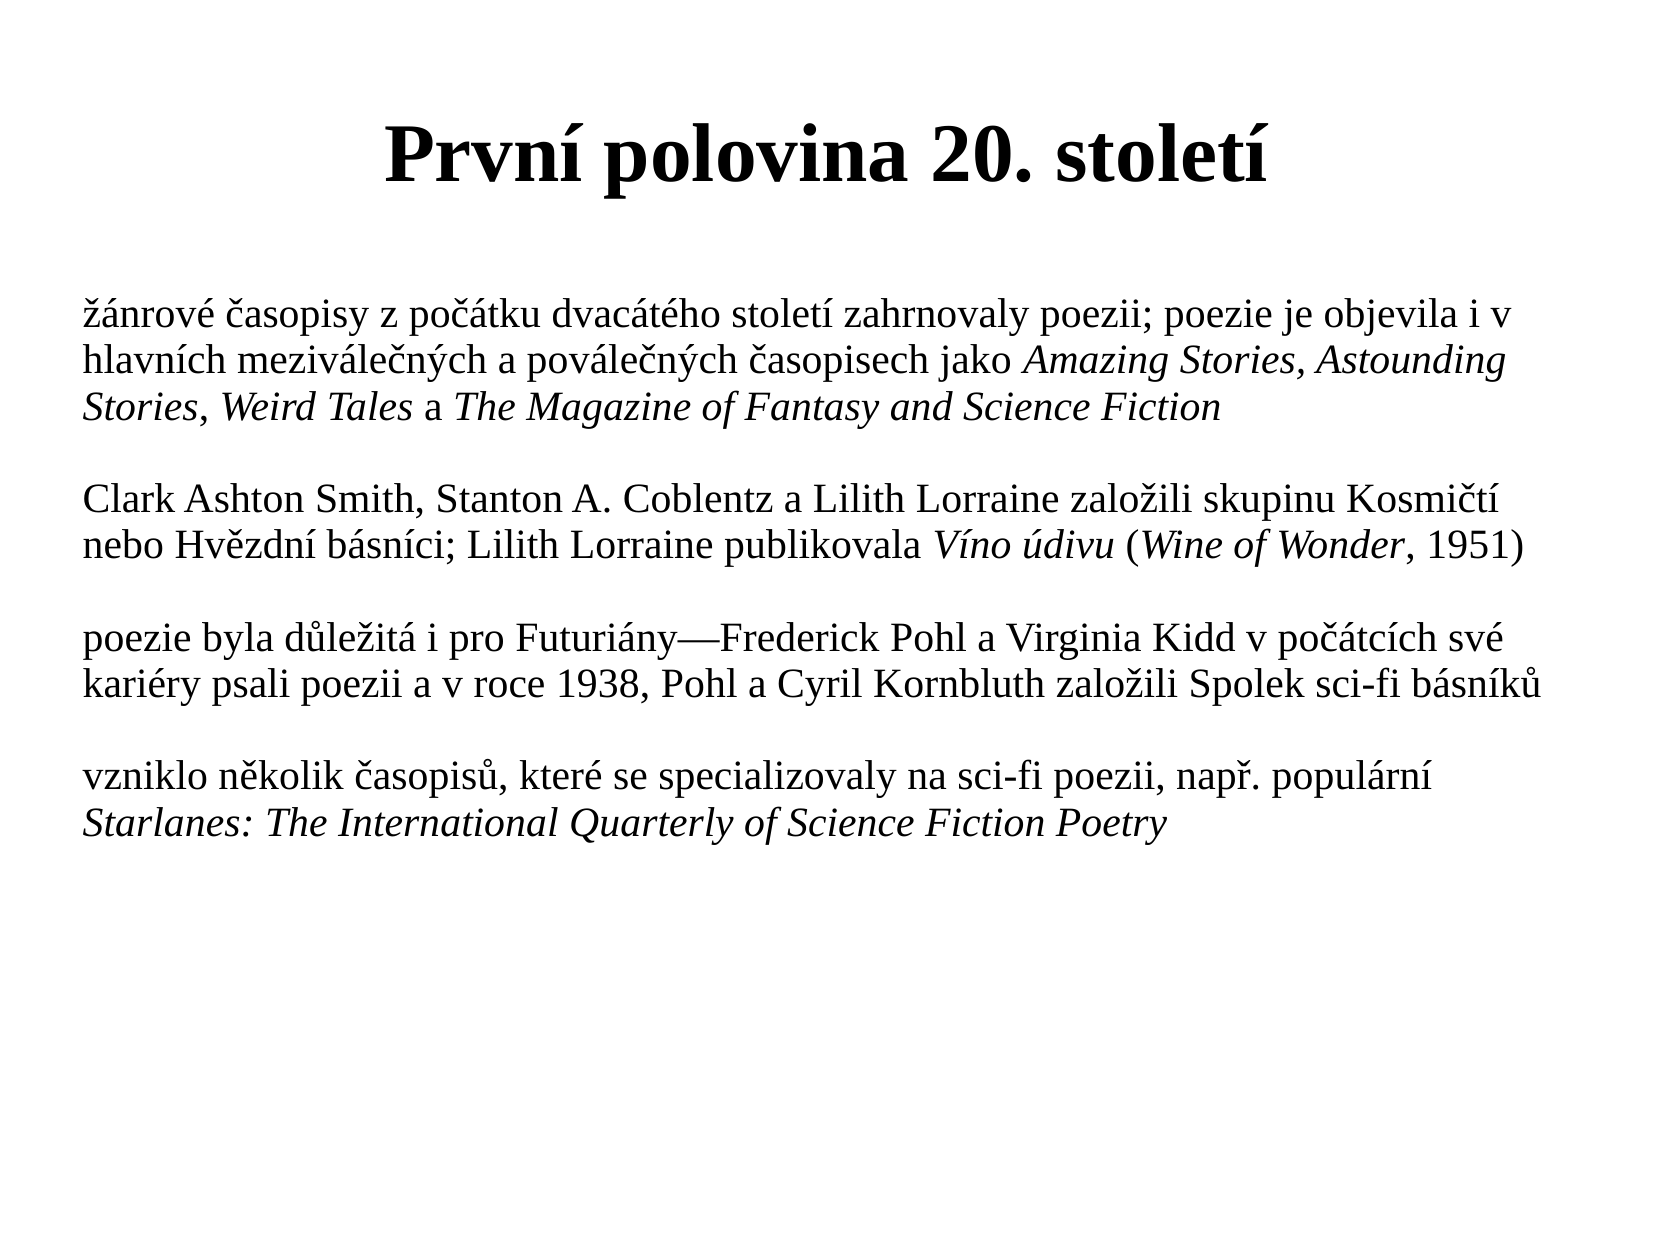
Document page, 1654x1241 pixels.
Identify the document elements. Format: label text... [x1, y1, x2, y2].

title První polovina 20. století [82, 49, 1571, 257]
list žánrové časopisy z počátku dvacátého století zahrnovaly poezii; poezie je objevila i v hlavních meziválečných a poválečných časopisech jako Amazing Stories, Astounding Stories, Weird Tales a The Magazine of Fantasy and Science Fiction Clark Ashton Smith, Stanton A. Coblentz a Lilith Lorraine založili skupinu Kosmičtí nebo Hvězdní básníci; Lilith Lorraine publikovala Víno údivu (Wine of Wonder, 1951) poezie byla důležitá i pro Futuriány—Frederick Pohl a Virginia Kidd v počátcích své kariéry psali poezii a v roce 1938, Pohl a Cyril Kornbluth založili Spolek sci-fi básníků vzniklo několik časopisů, které se specializovaly na sci-fi poezii, např. populární Starlanes: The International Quarterly of Science Fiction Poetry [82, 290, 1571, 1010]
